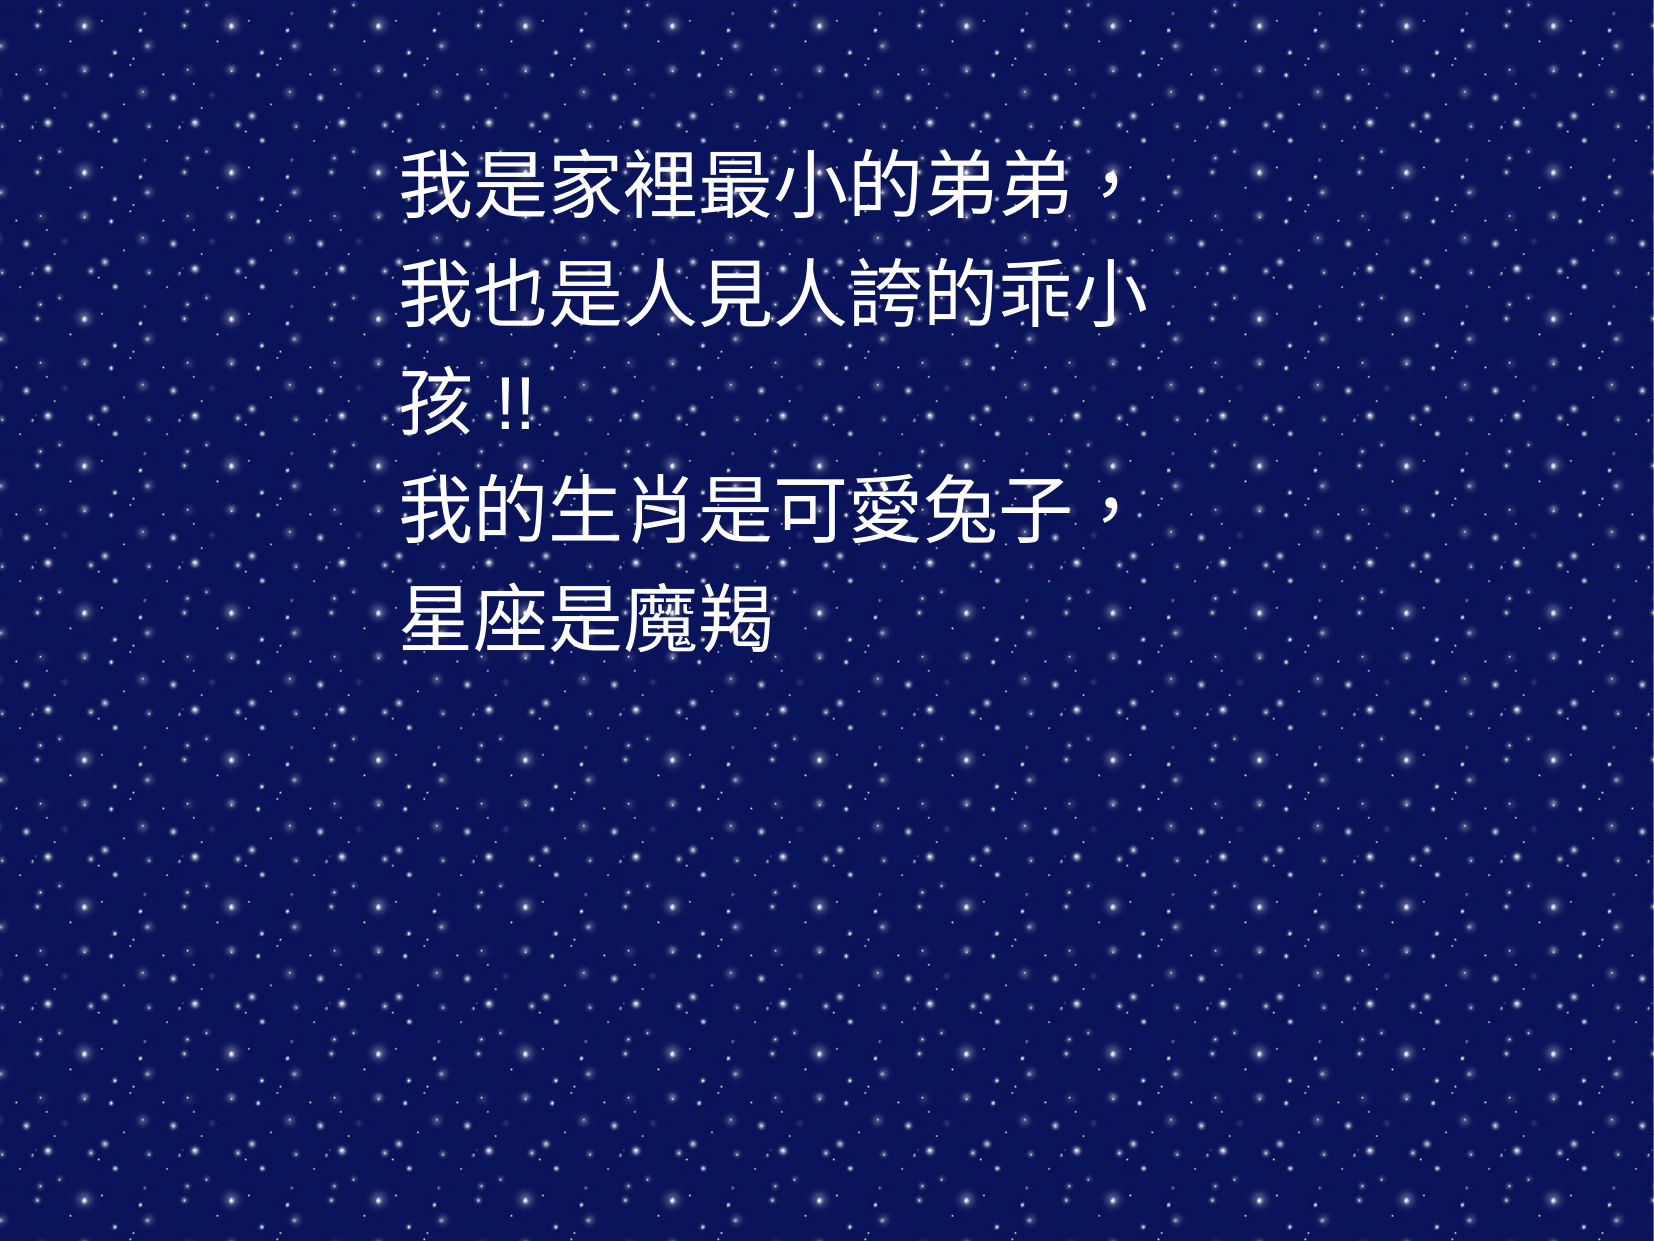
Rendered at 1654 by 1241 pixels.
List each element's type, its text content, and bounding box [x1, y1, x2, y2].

text_box 我是家裡最小的弟弟，我也是人見人誇的乖小孩!! 我的生肖是可愛兔子，星座是魔羯 [383, 118, 1182, 674]
picture [0, 0, 1654, 1241]
